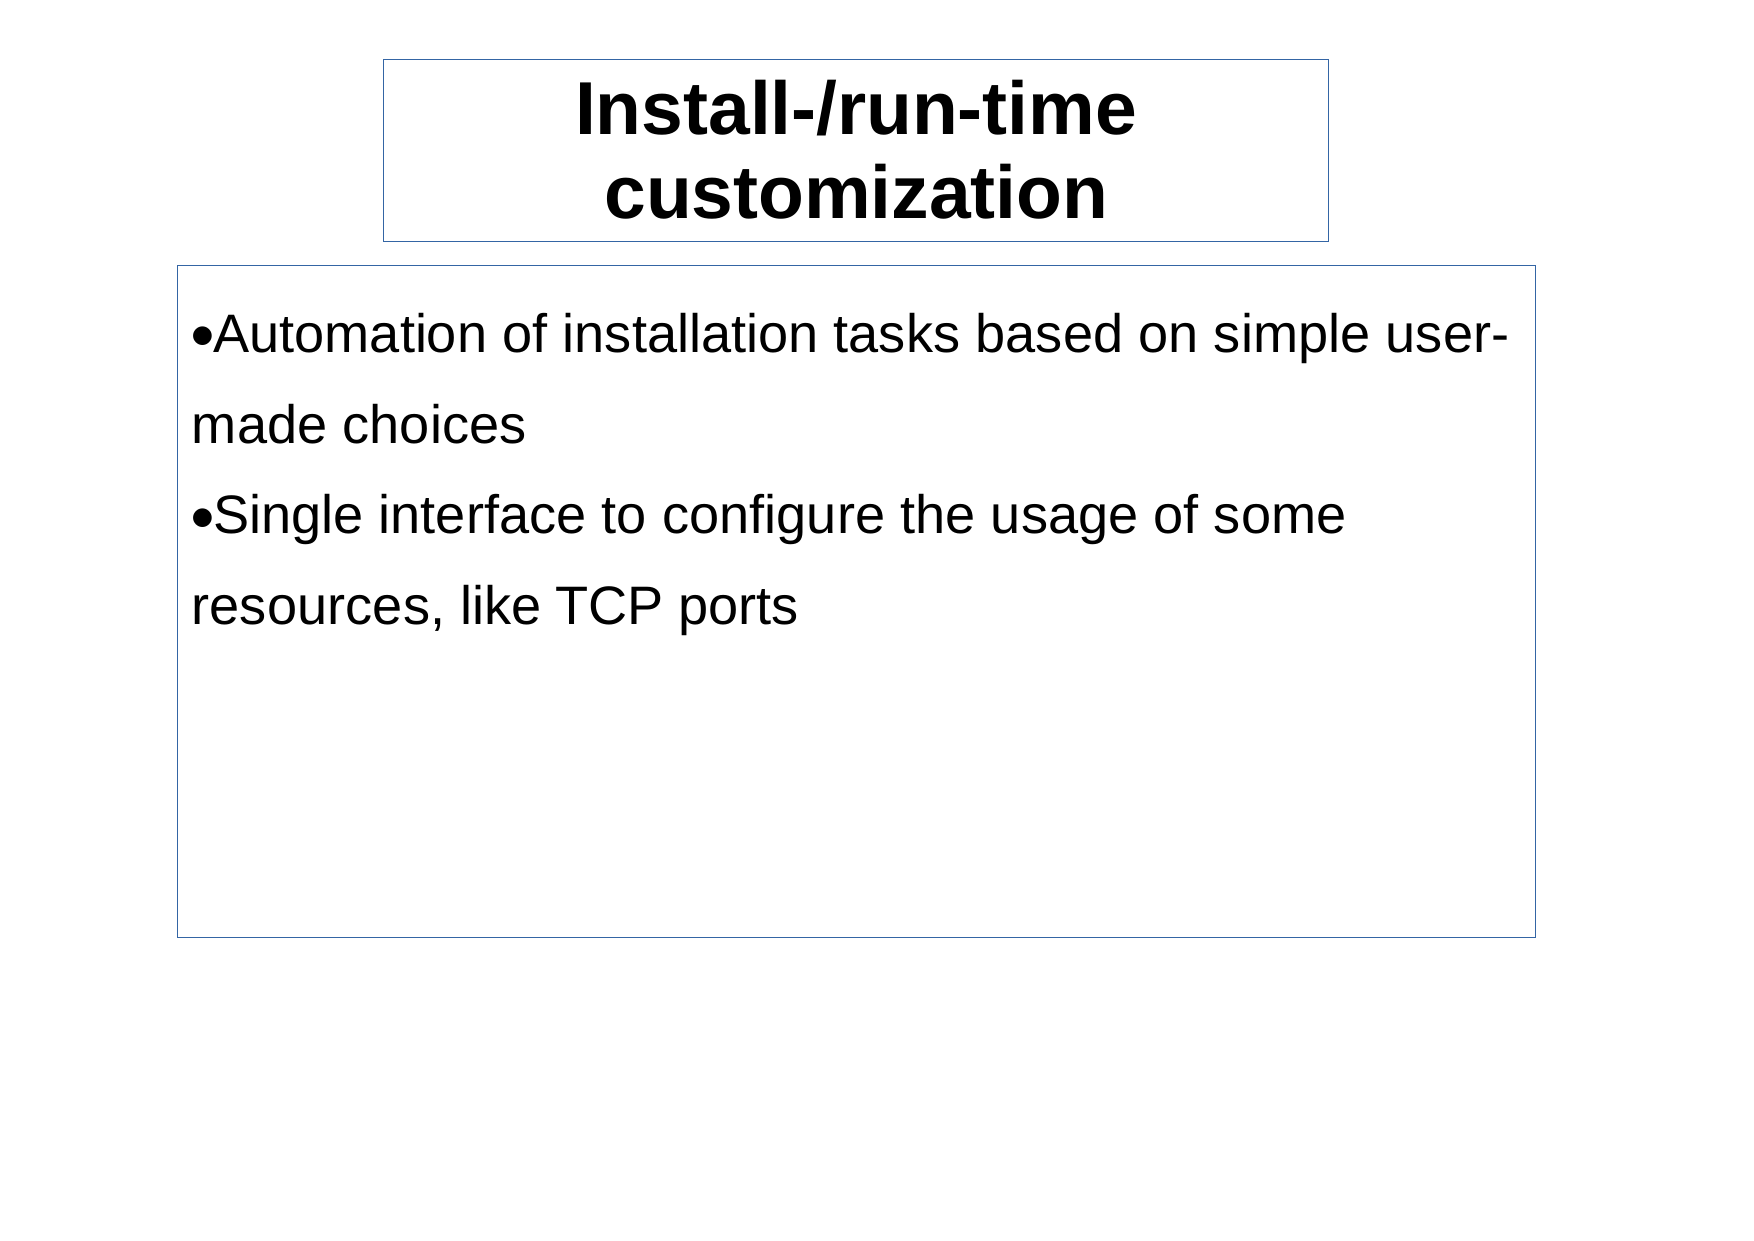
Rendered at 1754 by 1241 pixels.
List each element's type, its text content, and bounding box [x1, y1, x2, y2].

text_box Install-/run-time customization [383, 59, 1329, 232]
text_box Automation of installation tasks based on simple user-made choices Single interface to configure the usage of some resources, like TCP ports [177, 265, 1536, 938]
